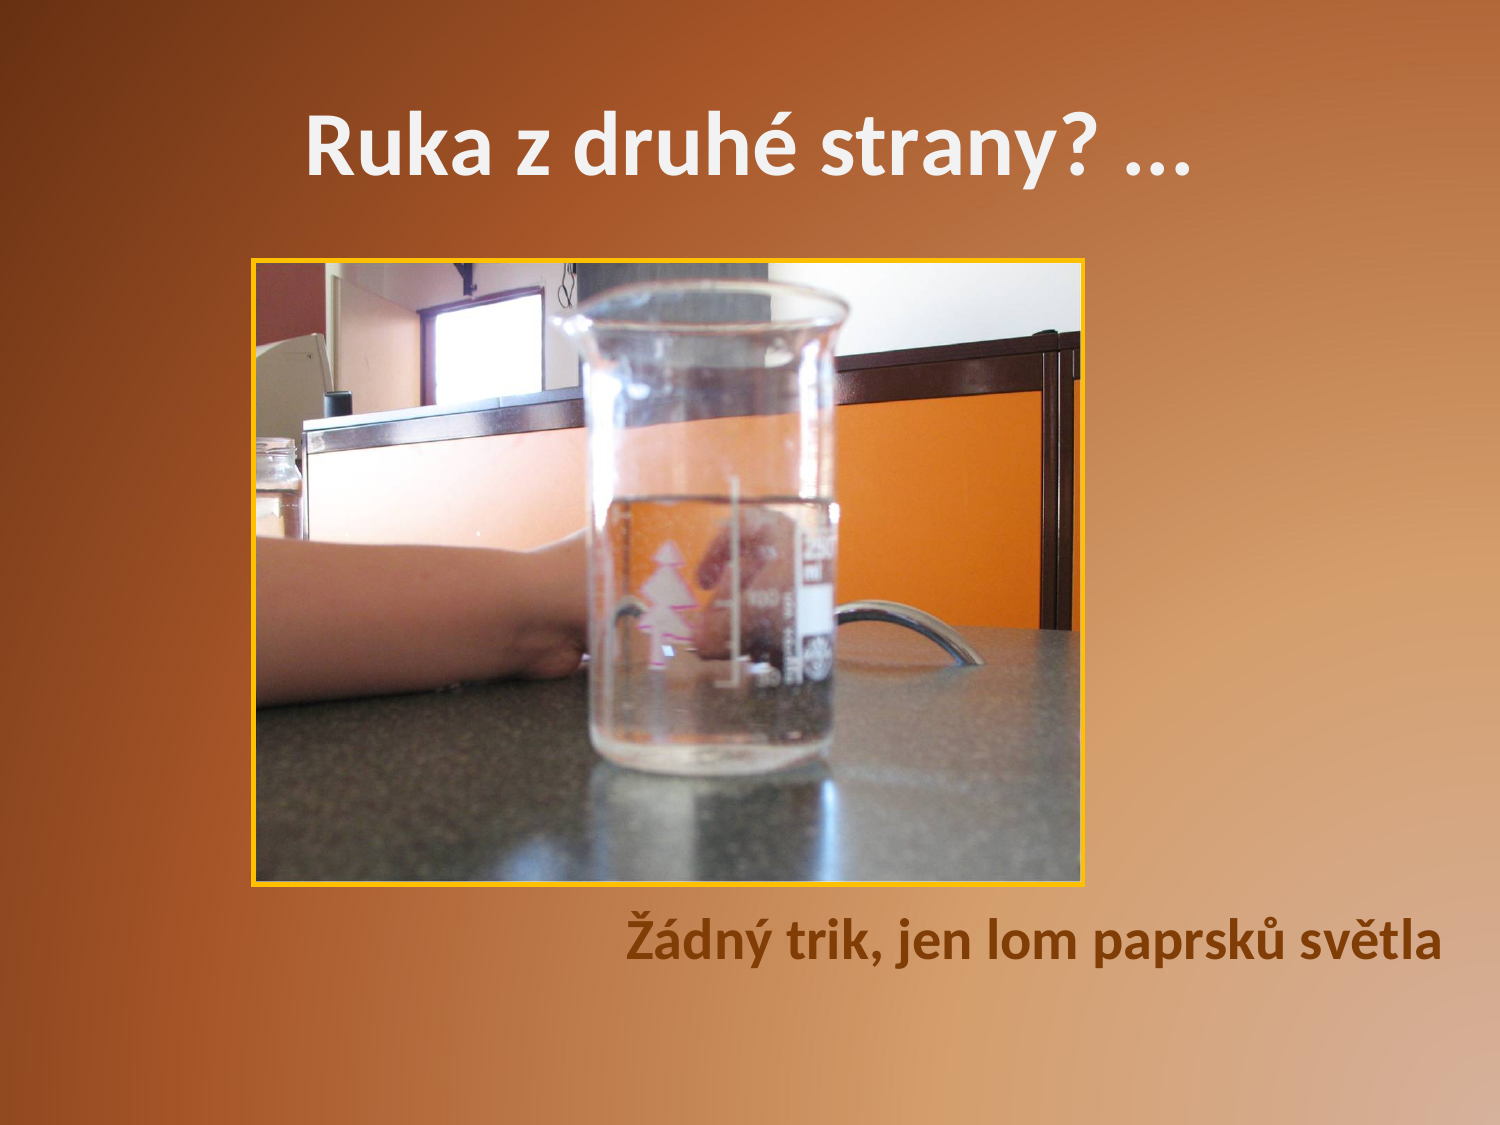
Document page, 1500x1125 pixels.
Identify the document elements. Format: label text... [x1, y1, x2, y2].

text_box Žádný trik, jen lom paprsků světla [611, 893, 1459, 979]
picture [0, 0, 1500, 1125]
text_box [255, 262, 1081, 883]
title Ruka z druhé strany? ... [75, 45, 1426, 233]
